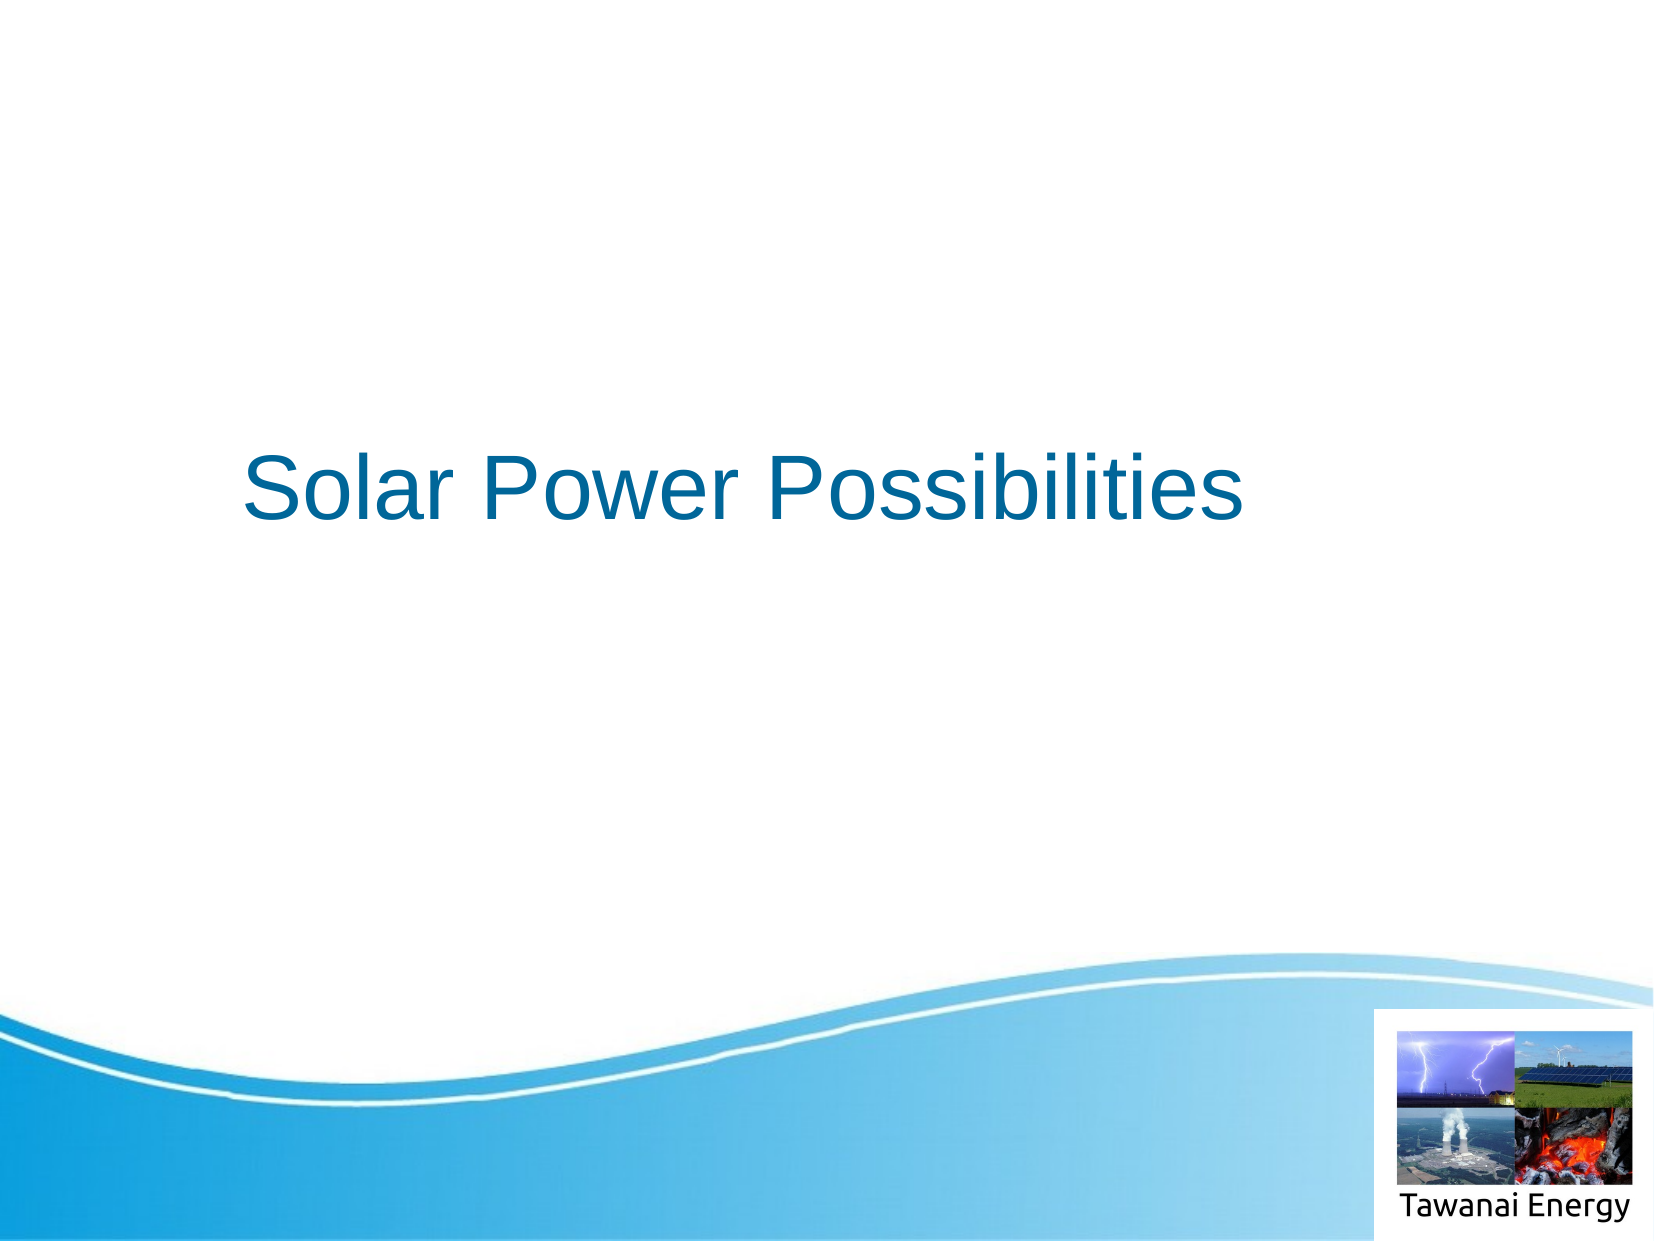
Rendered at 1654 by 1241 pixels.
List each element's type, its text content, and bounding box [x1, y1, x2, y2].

picture [0, 952, 1654, 1241]
title Solar Power Possibilities [0, 384, 1489, 592]
